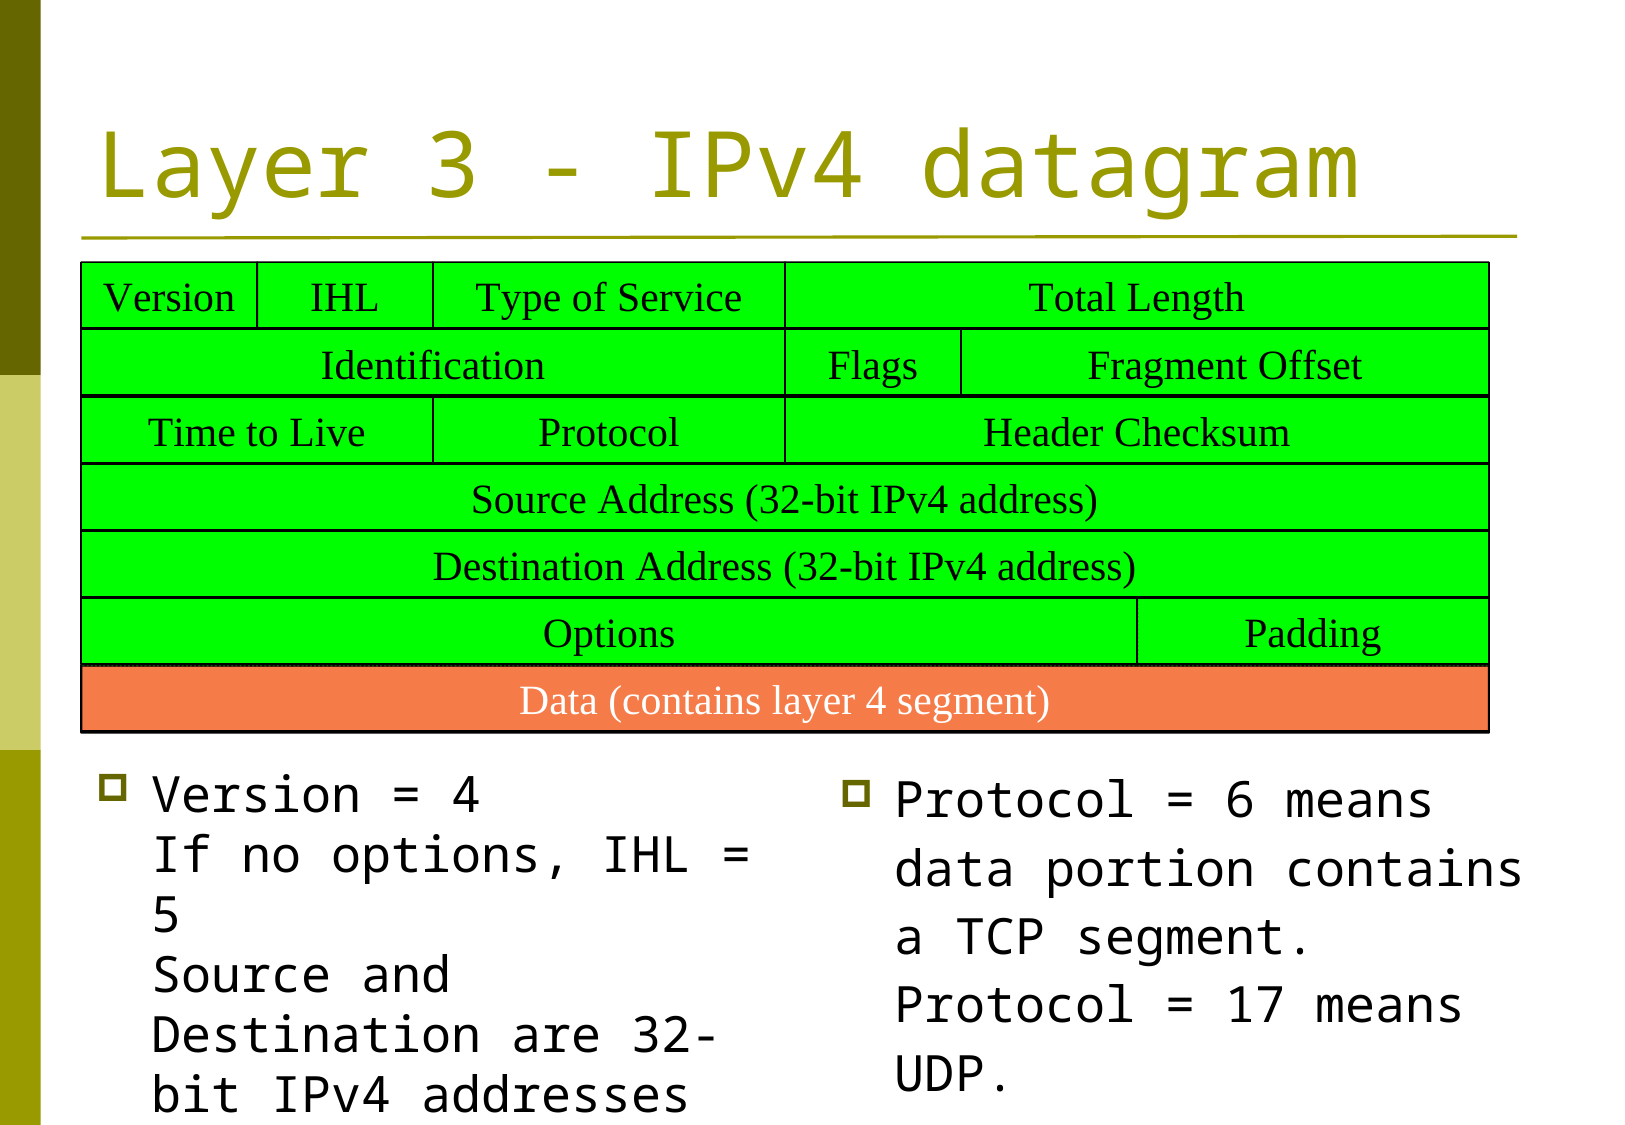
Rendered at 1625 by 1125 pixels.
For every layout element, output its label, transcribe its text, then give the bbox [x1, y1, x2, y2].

text_box Options [81, 598, 1137, 664]
text_box Total Length [785, 262, 1489, 328]
text_box Version = 4 If no options, IHL = 5 Source and Destination are 32-bit IPv4 addresses [81, 754, 800, 1125]
text_box Header Checksum [785, 396, 1489, 463]
text_box Protocol [433, 396, 785, 463]
text_box IHL [258, 262, 433, 328]
list Protocol = 6 means data portion contains a TCP segment. Protocol = 17 means UDP. [824, 756, 1544, 1106]
text_box Data (contains layer 4 segment)‏ [81, 666, 1489, 732]
text_box Flags [785, 329, 961, 396]
text_box Identification [81, 329, 785, 396]
text_box Time to Live [81, 396, 433, 463]
list Layer 3 - IPv4 datagram [81, 45, 1544, 233]
text_box Source Address (32-bit IPv4 address)‏ [81, 464, 1489, 530]
text_box Version [81, 262, 258, 328]
text_box Destination Address (32-bit IPv4 address)‏ [81, 531, 1489, 597]
text_box Type of Service [433, 262, 785, 328]
text_box Padding [1137, 598, 1489, 664]
text_box Fragment Offset [961, 329, 1489, 396]
